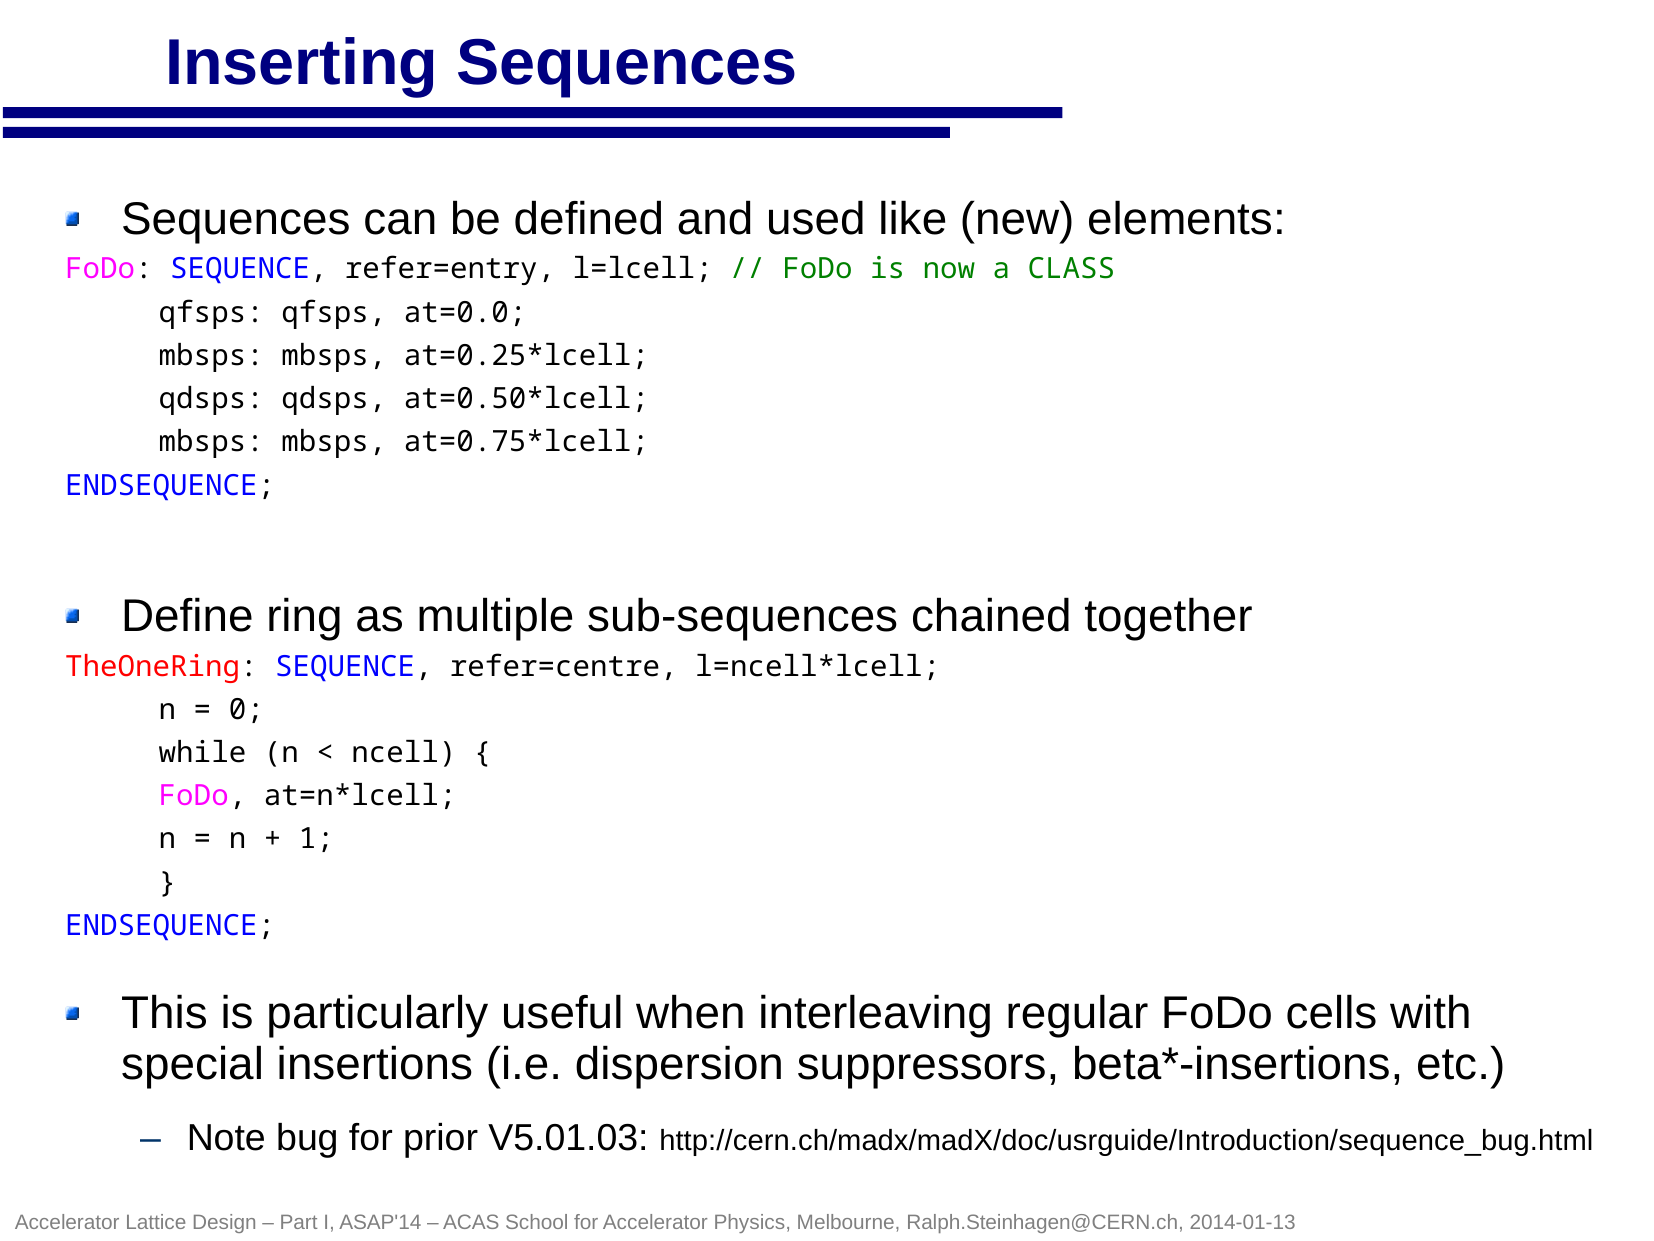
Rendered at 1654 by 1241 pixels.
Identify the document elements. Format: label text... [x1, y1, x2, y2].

list Sequences can be defined and used like (new) elements: FoDo: SEQUENCE, refer=entry, l=lcell; // FoDo is now a CLASS qfsps: qfsps, at=0.0; mbsps: mbsps, at=0.25*lcell; qdsps: qdsps, at=0.50*lcell; mbsps: mbsps, at=0.75*lcell; ENDSEQUENCE; Define ring as multiple sub-sequences chained together TheOneRing: SEQUENCE, refer=centre, l=ncell*lcell; n = 0; while (n < ncell) { FoDo, at=n*lcell; n = n + 1; } ENDSEQUENCE; This is particularly useful when interleaving regular FoDo cells with special insertions (i.e. dispersion suppressors, beta*-insertions, etc.) Note bug for prior V5.01.03: http://cern.ch/madx/madX/doc/usrguide/Introduction/sequence_bug.html [65, 192, 1628, 1205]
title Inserting Sequences [165, 0, 1323, 124]
